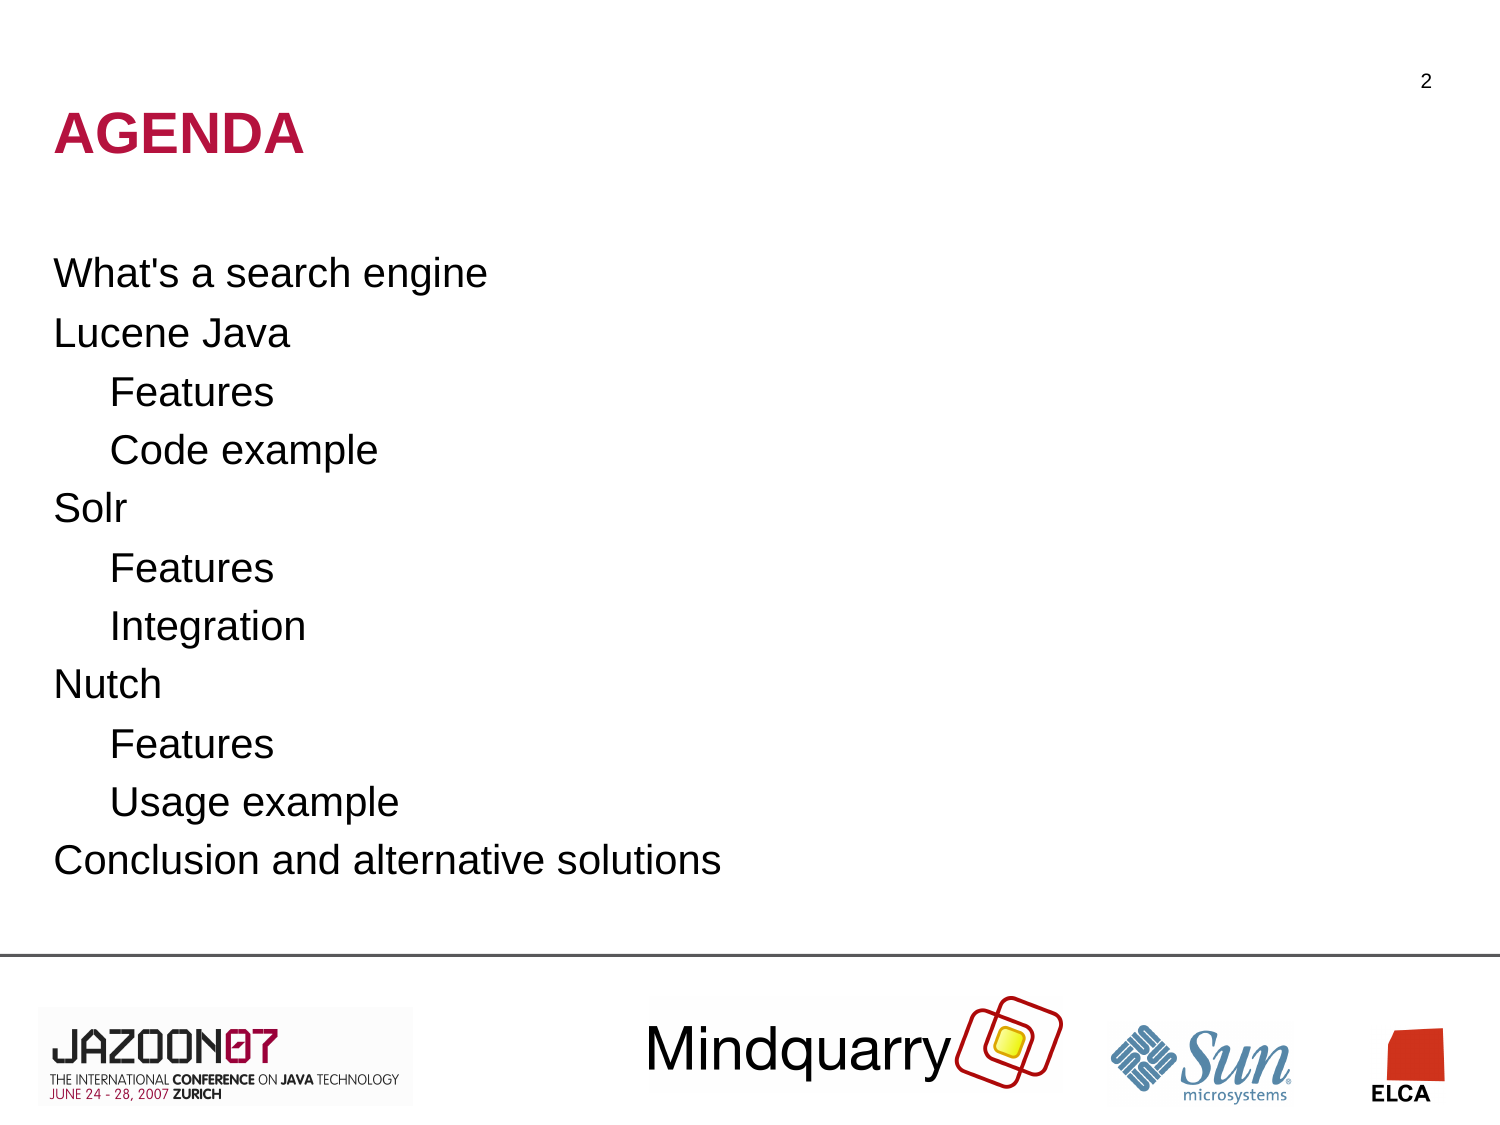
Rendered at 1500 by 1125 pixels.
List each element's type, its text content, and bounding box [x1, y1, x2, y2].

title AGENDA [53, 112, 1447, 238]
picture [1370, 1025, 1446, 1105]
picture [38, 1007, 413, 1106]
picture [649, 996, 1063, 1093]
list What's a search engine Lucene Java Features Code example Solr Features Integration Nutch Features Usage example Conclusion and alternative solutions [53, 249, 1447, 953]
picture [1107, 1021, 1294, 1107]
